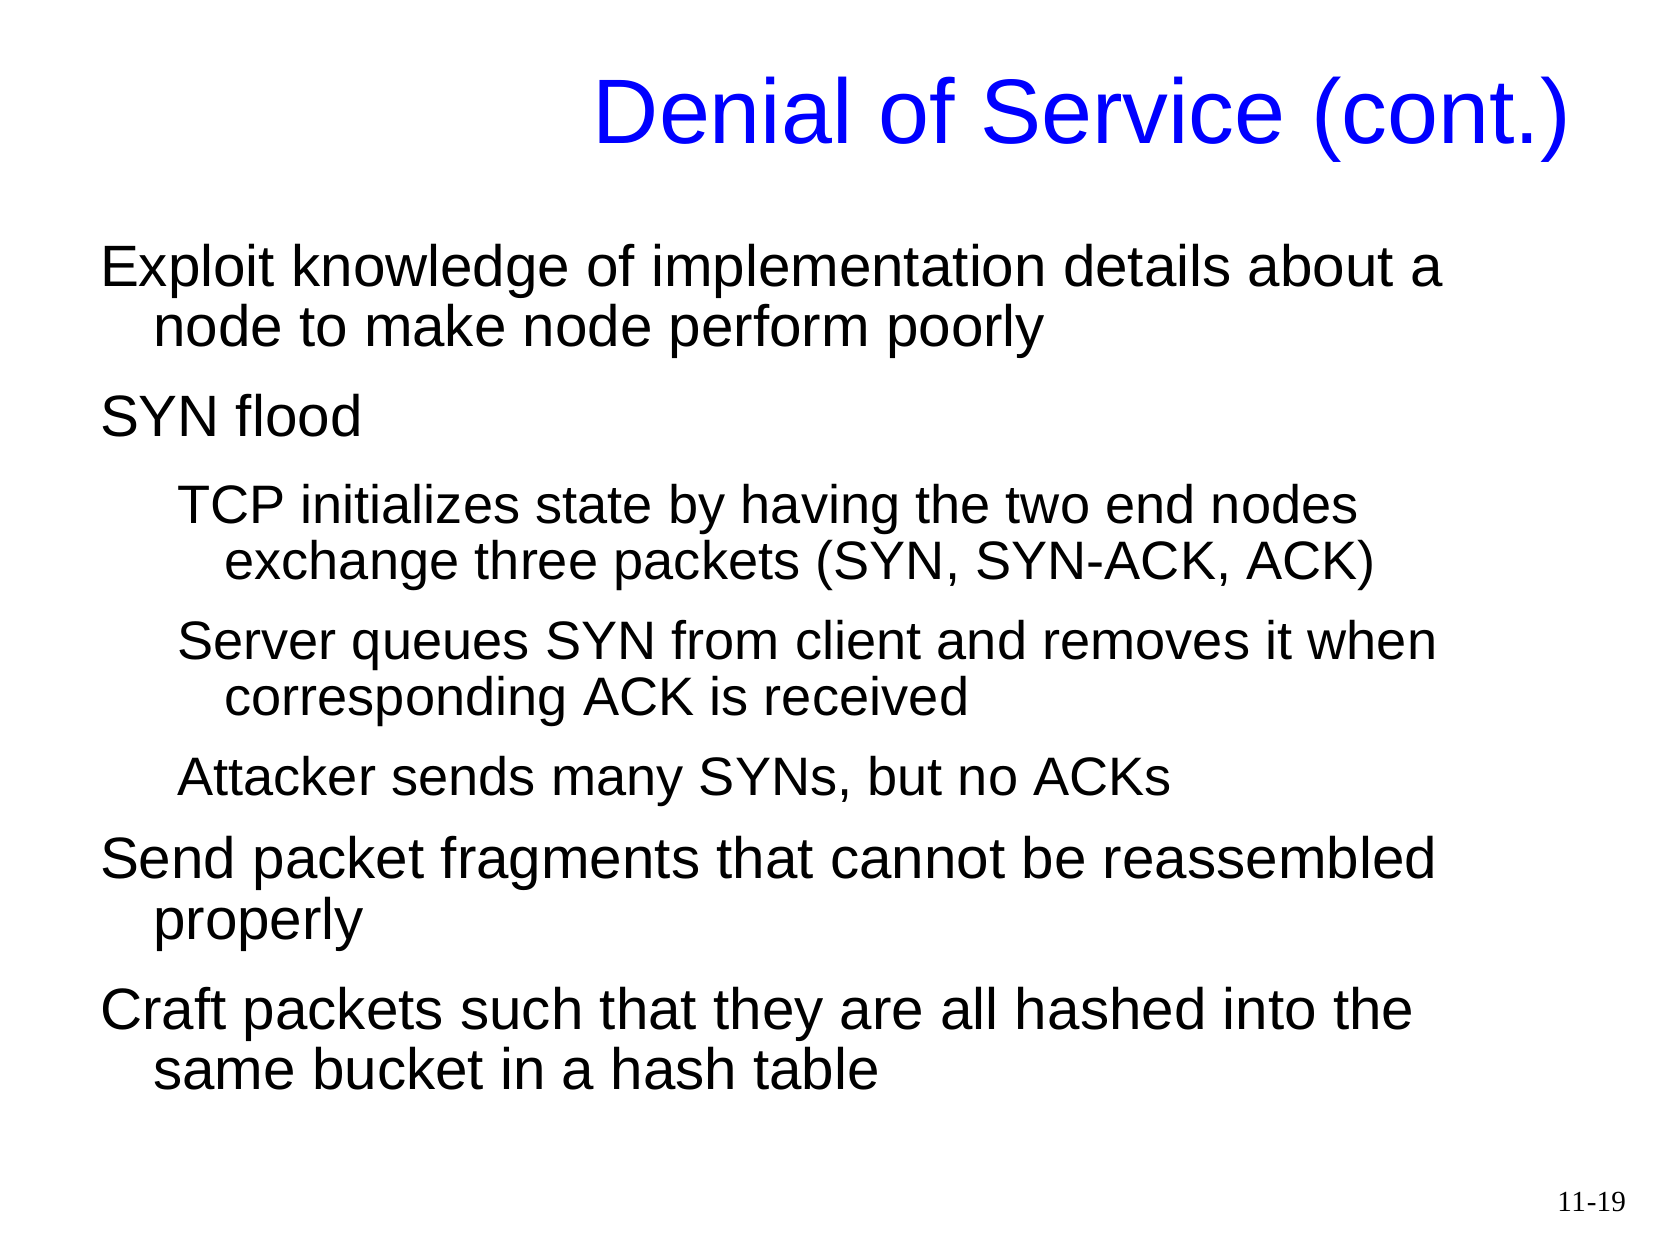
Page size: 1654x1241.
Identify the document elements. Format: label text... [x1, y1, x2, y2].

title Denial of Service (cont.) [84, 11, 1573, 218]
list Exploit knowledge of implementation details about a node to make node perform poorly SYN flood TCP initializes state by having the two end nodes exchange three packets (SYN, SYN-ACK, ACK) Server queues SYN from client and removes it when corresponding ACK is received Attacker sends many SYNs, but no ACKs Send packet fragments that cannot be reassembled properly Craft packets such that they are all hashed into the same bucket in a hash table [82, 237, 1571, 1170]
